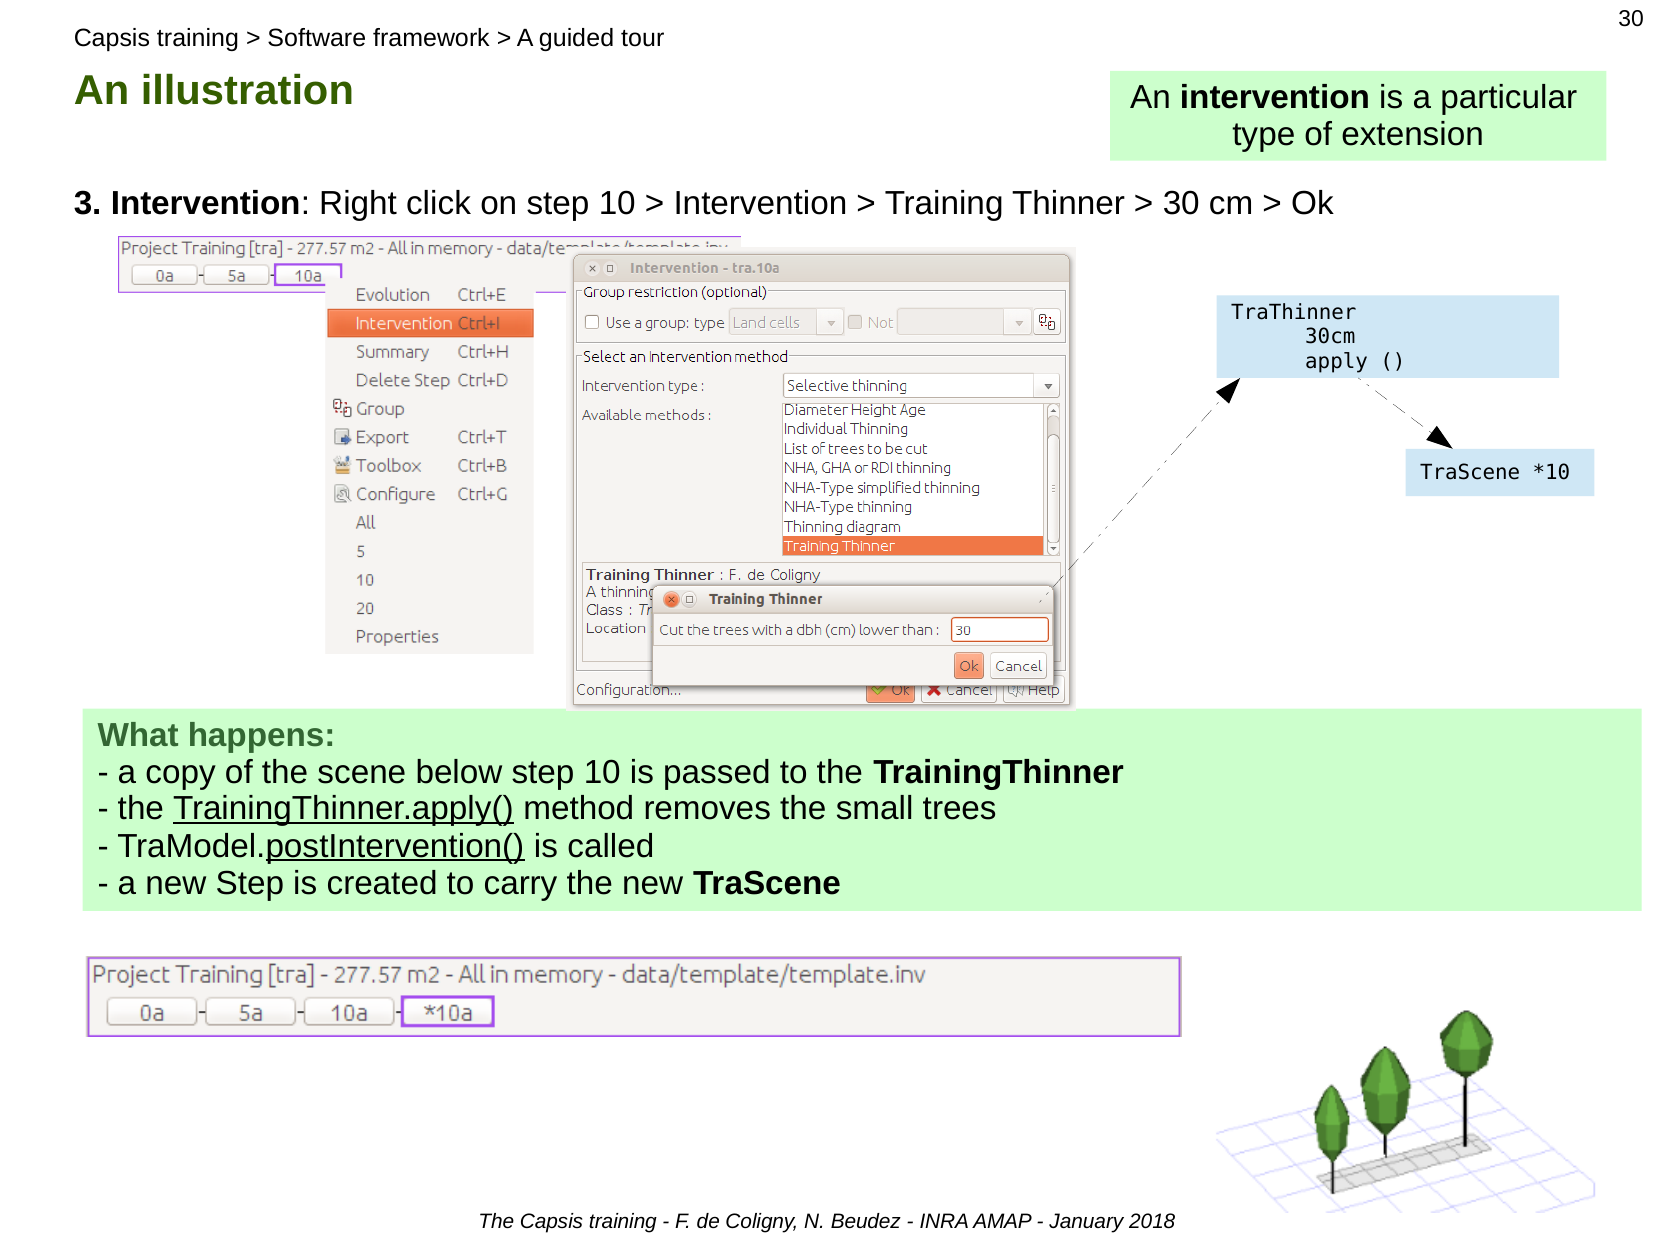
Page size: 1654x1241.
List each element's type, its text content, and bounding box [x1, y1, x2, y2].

text_box What happens: - a copy of the scene below step 10 is passed to the TrainingThinner - the TrainingThinner.apply() method removes the small trees - TraModel.postIntervention() is called - a new Step is created to carry the new TraScene [82, 708, 1642, 911]
picture [118, 236, 1076, 711]
picture [1204, 992, 1600, 1202]
text_box The Capsis training - F. de Coligny, N. Beudez - INRA AMAP - January 2018 [0, 1202, 1654, 1241]
text_box TraThinner 30cm apply () [1216, 295, 1560, 378]
text_box An intervention is a particular type of extension [1110, 70, 1607, 161]
text_box An illustration [59, 59, 1016, 121]
text_box TraScene *10 [1405, 448, 1595, 497]
picture [85, 956, 1182, 1037]
text_box 3. Intervention: Right click on step 10 > Intervention > Training Thinner > 30 cm > Ok [59, 177, 1406, 230]
text_box Capsis training > Software framework > A guided tour [59, 16, 1004, 59]
